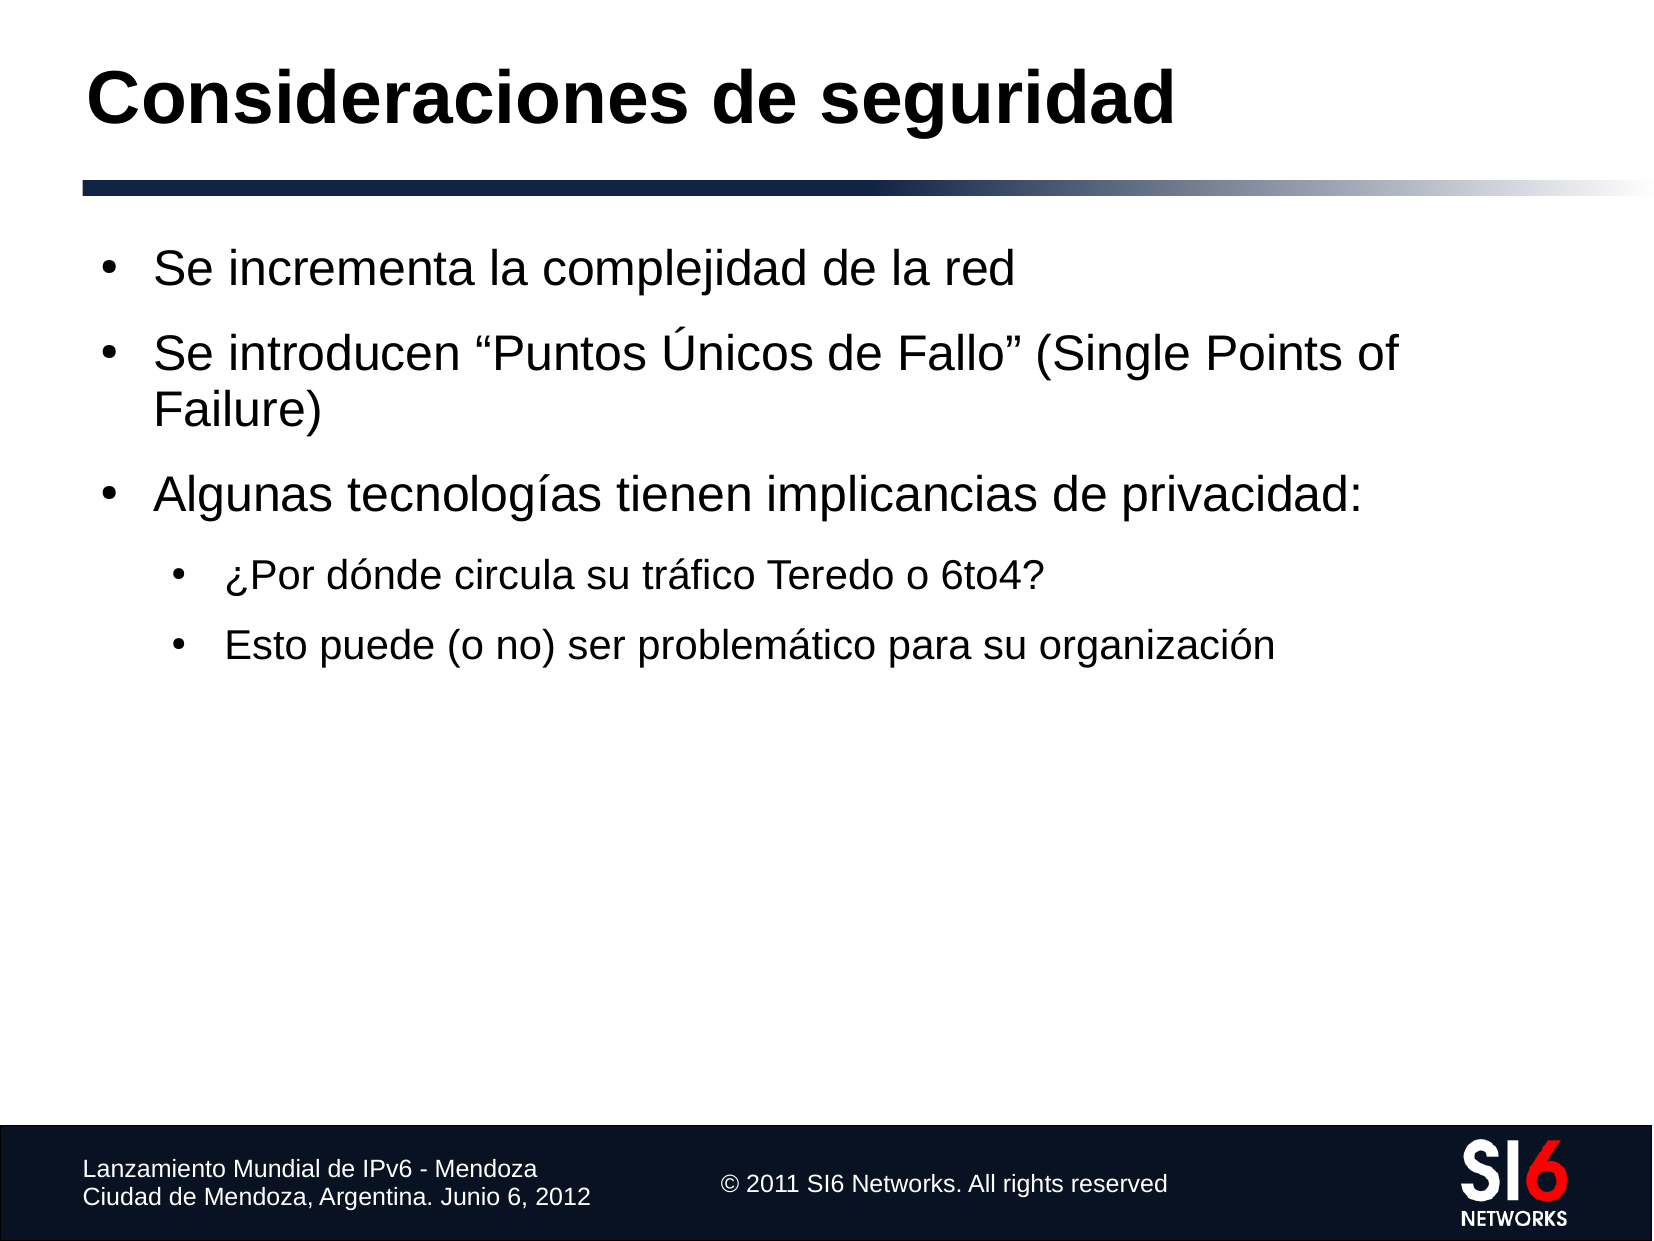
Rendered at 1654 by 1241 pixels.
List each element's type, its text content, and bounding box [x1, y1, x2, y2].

picture [1461, 1139, 1567, 1226]
title Consideraciones de seguridad [86, 30, 1576, 166]
list Se incrementa la complejidad de la red Se introducen “Puntos Únicos de Fallo” (Single Points of Failure) Algunas tecnologías tienen implicancias de privacidad: ¿Por dónde circula su tráfico Teredo o 6to4? Esto puede (o no) ser problemático para su organización [82, 240, 1571, 1109]
